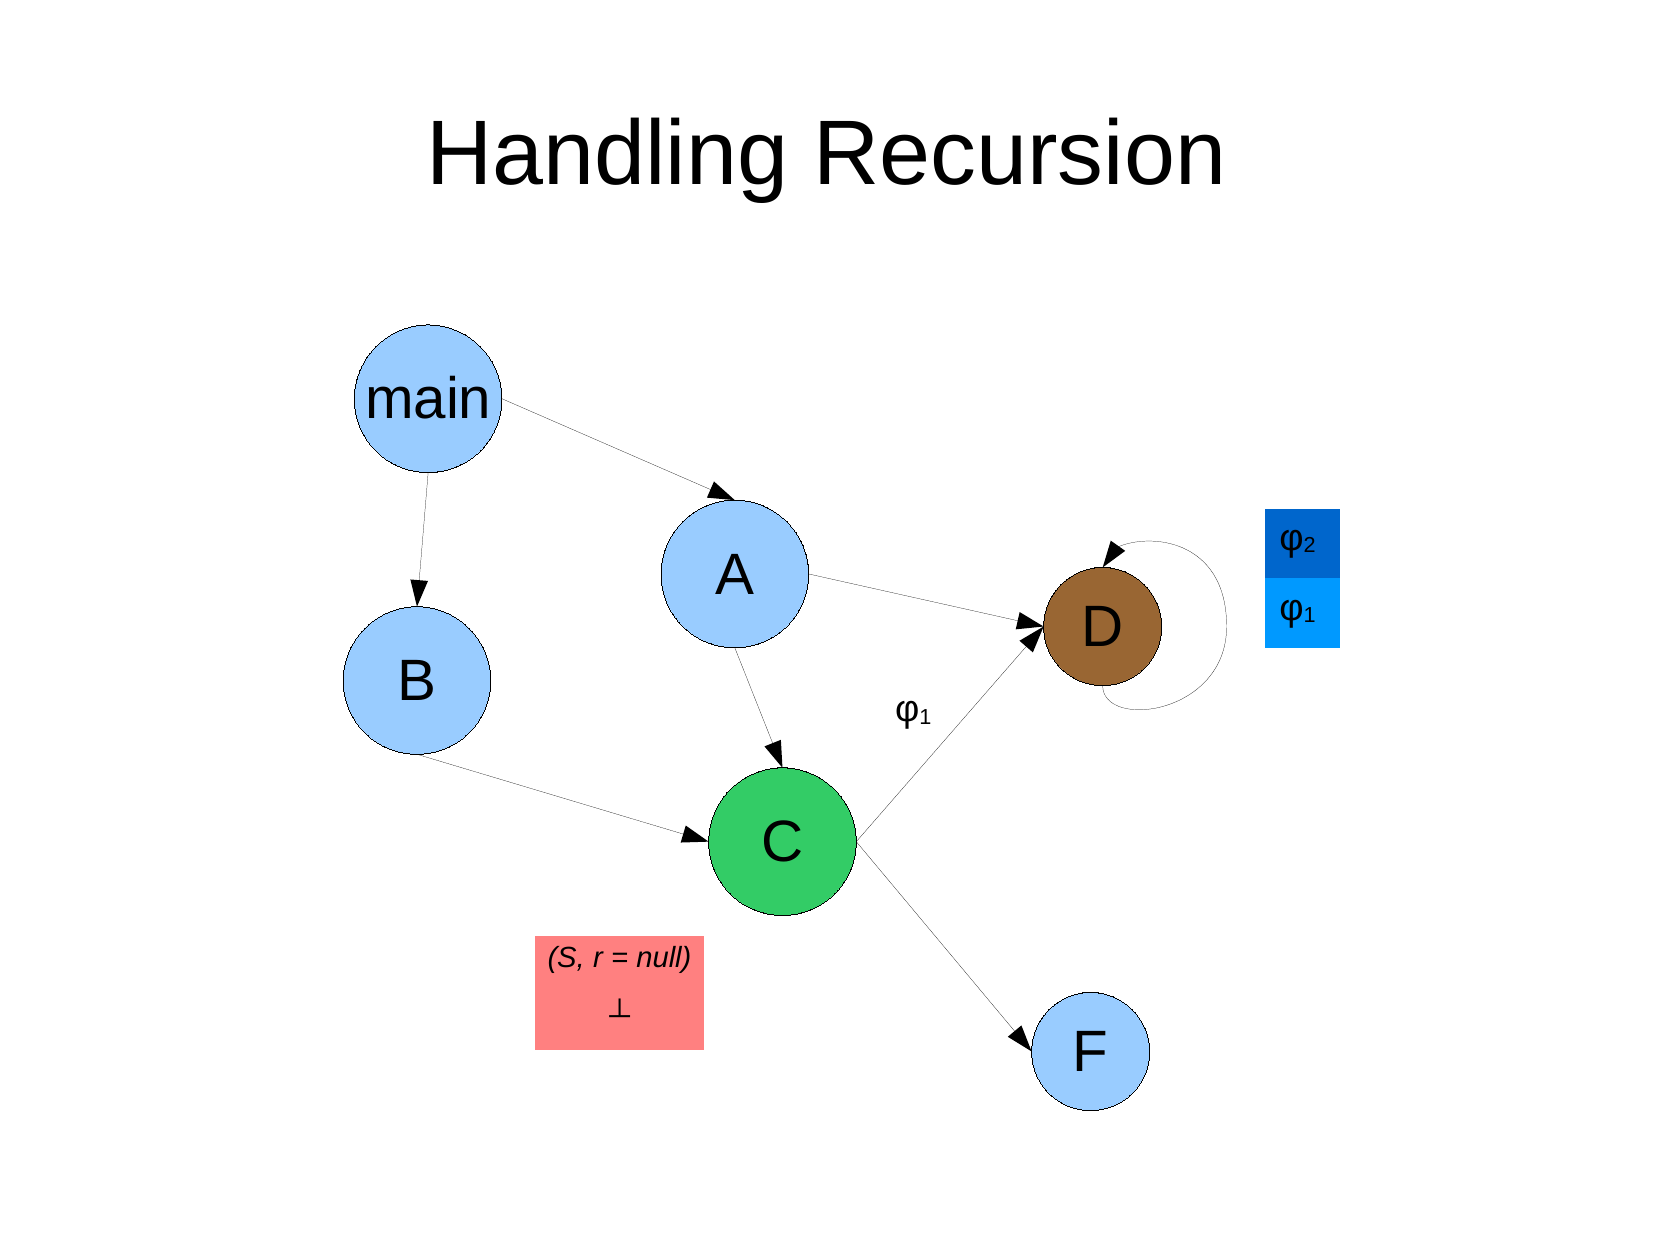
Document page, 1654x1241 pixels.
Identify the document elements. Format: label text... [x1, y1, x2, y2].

text_box D [1043, 567, 1162, 686]
text_box φ1 [880, 680, 947, 750]
text_box φ1 [938, 739, 947, 750]
table_header φ2 [1265, 509, 1340, 578]
text_box F [1031, 992, 1150, 1111]
table_cell ┴ [535, 993, 704, 1050]
table_cell φ1 [1265, 578, 1340, 648]
table_header (S, r = null) [535, 936, 704, 993]
text_box A [661, 500, 809, 648]
text_box main [354, 324, 502, 473]
title Handling Recursion [82, 49, 1571, 257]
text_box B [343, 606, 491, 755]
text_box C [708, 767, 857, 916]
